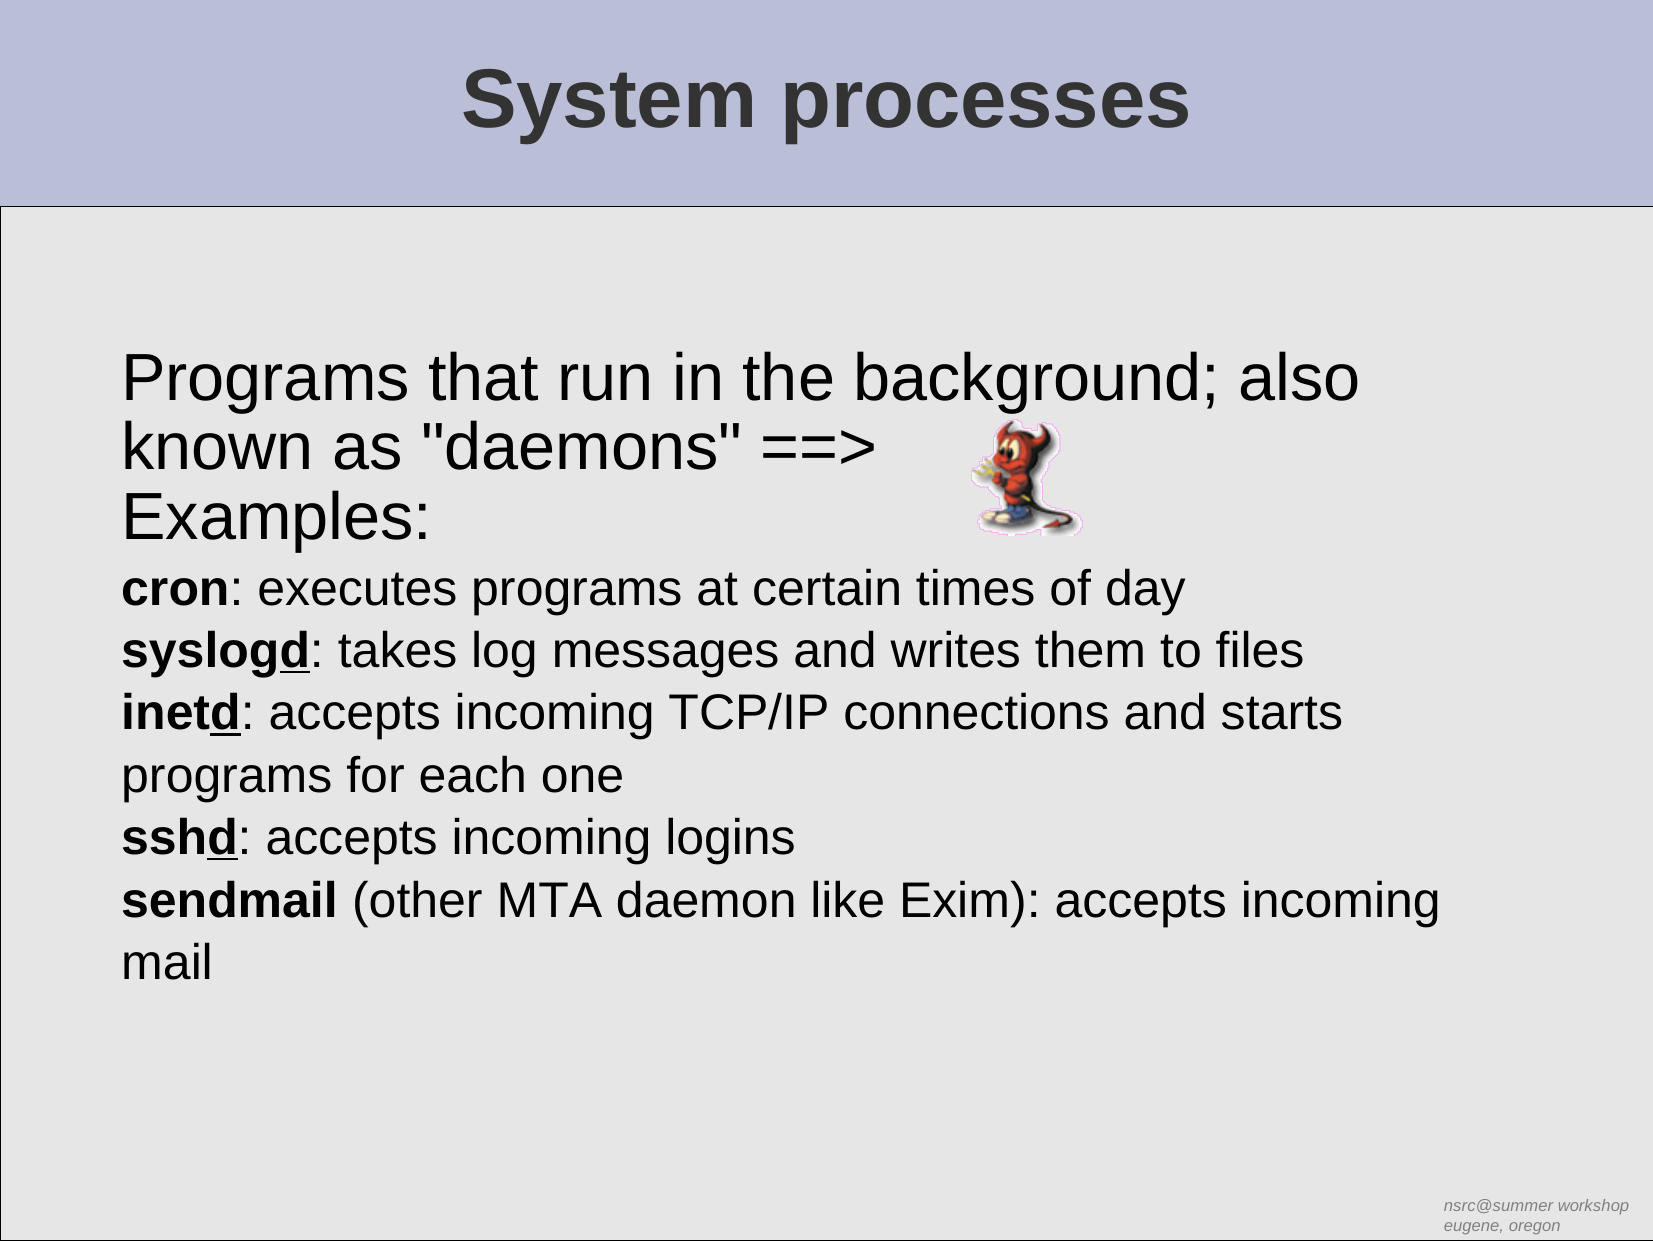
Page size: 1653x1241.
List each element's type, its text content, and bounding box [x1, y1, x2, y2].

list Programs that run in the background; also known as "daemons" ==> Examples: cron: executes programs at certain times of day syslogd: takes log messages and writes them to files inetd: accepts incoming TCP/IP connections and starts programs for each one sshd: accepts incoming logins sendmail (other MTA daemon like Exim): accepts incoming mail [121, 344, 1534, 1241]
title System processes [0, 0, 1653, 208]
picture [970, 418, 1084, 536]
